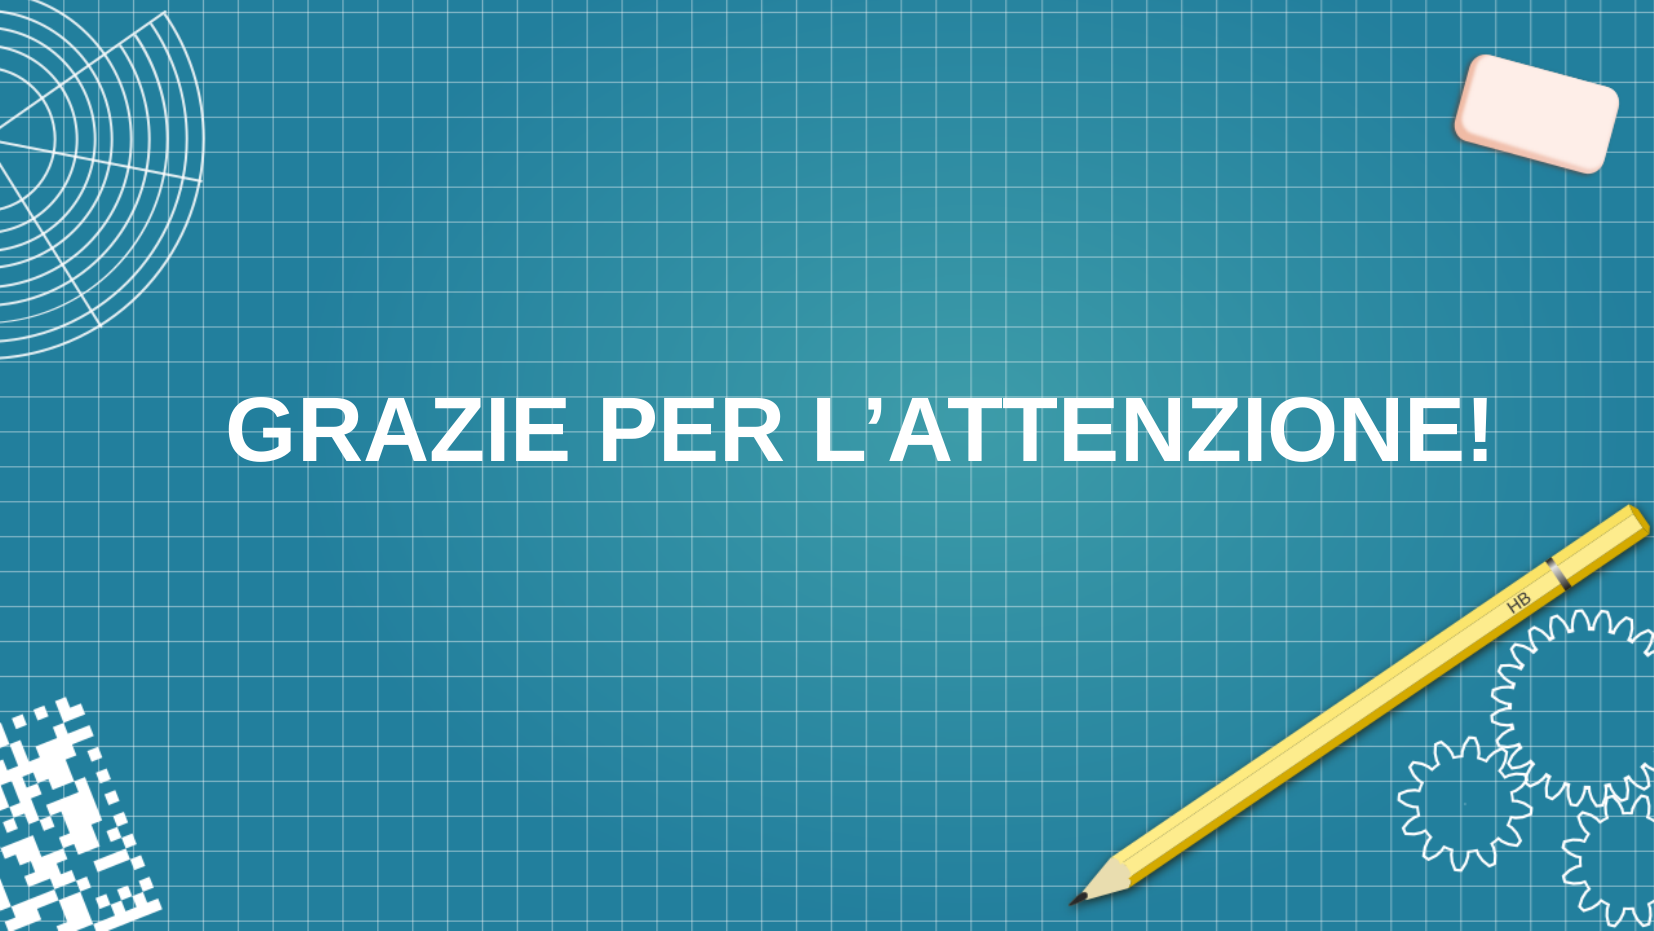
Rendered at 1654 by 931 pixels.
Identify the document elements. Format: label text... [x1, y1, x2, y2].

title GRAZIE PER L’ATTENZIONE! [118, 318, 1607, 532]
